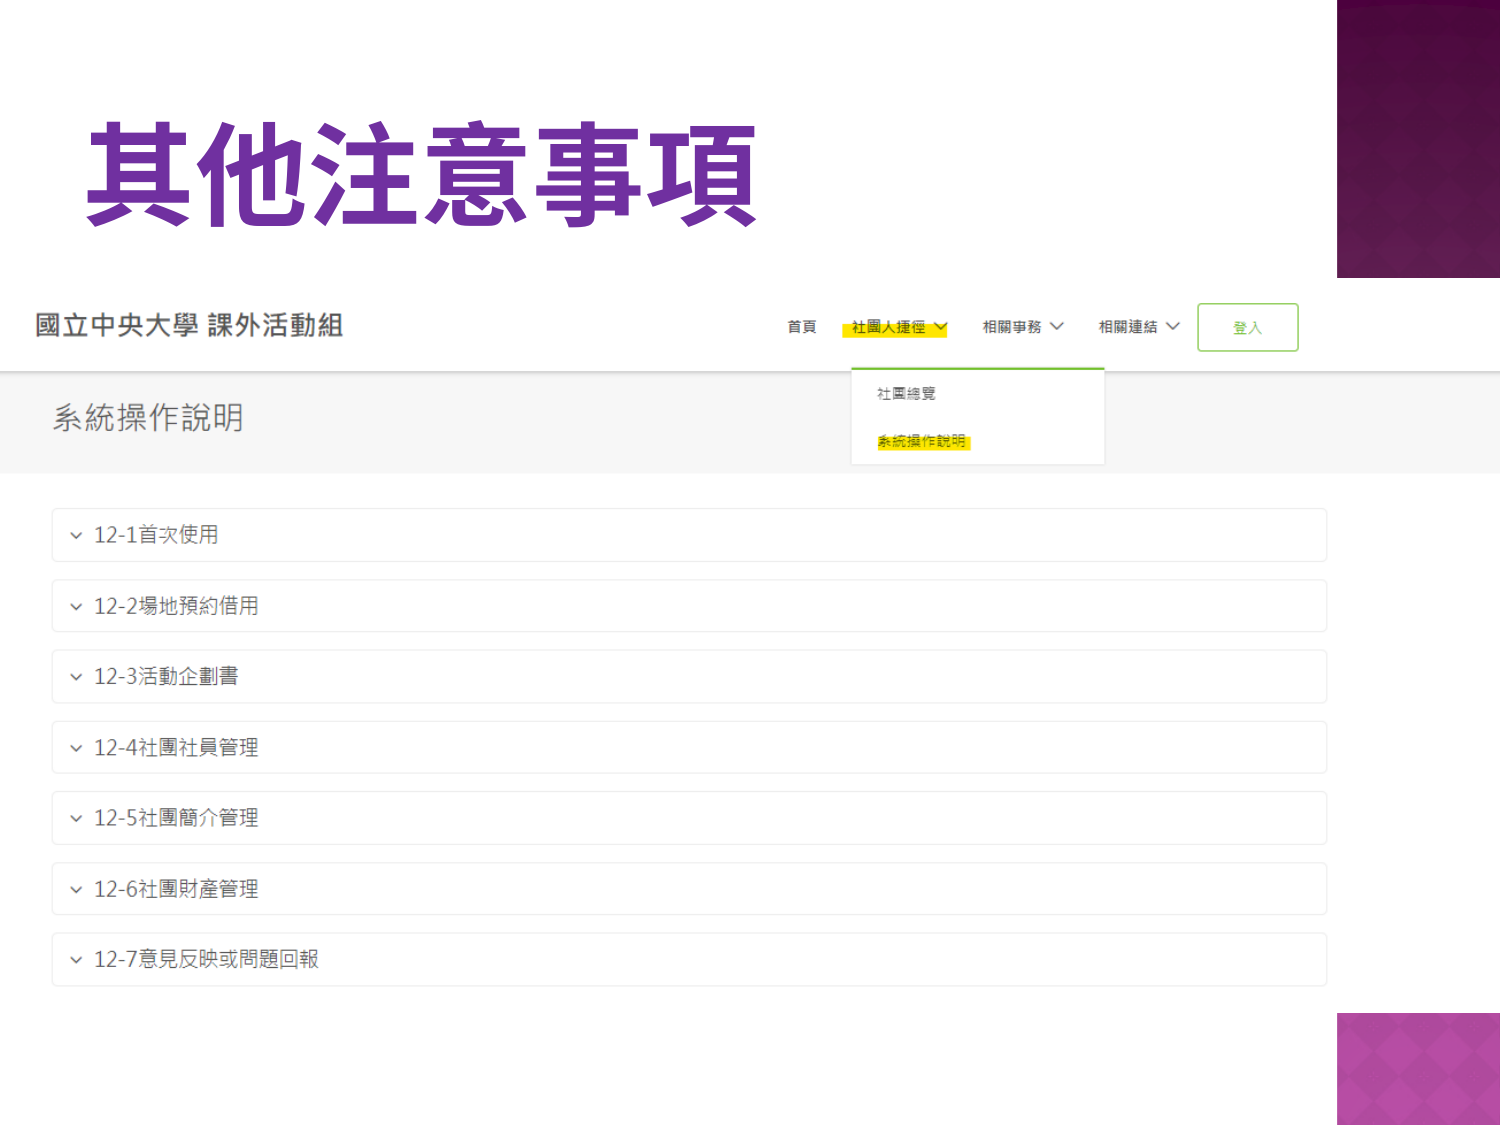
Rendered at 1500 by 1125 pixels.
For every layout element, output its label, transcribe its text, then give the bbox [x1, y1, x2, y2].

title 其他注意事項 [75, 52, 1263, 241]
picture [0, 278, 1500, 1013]
